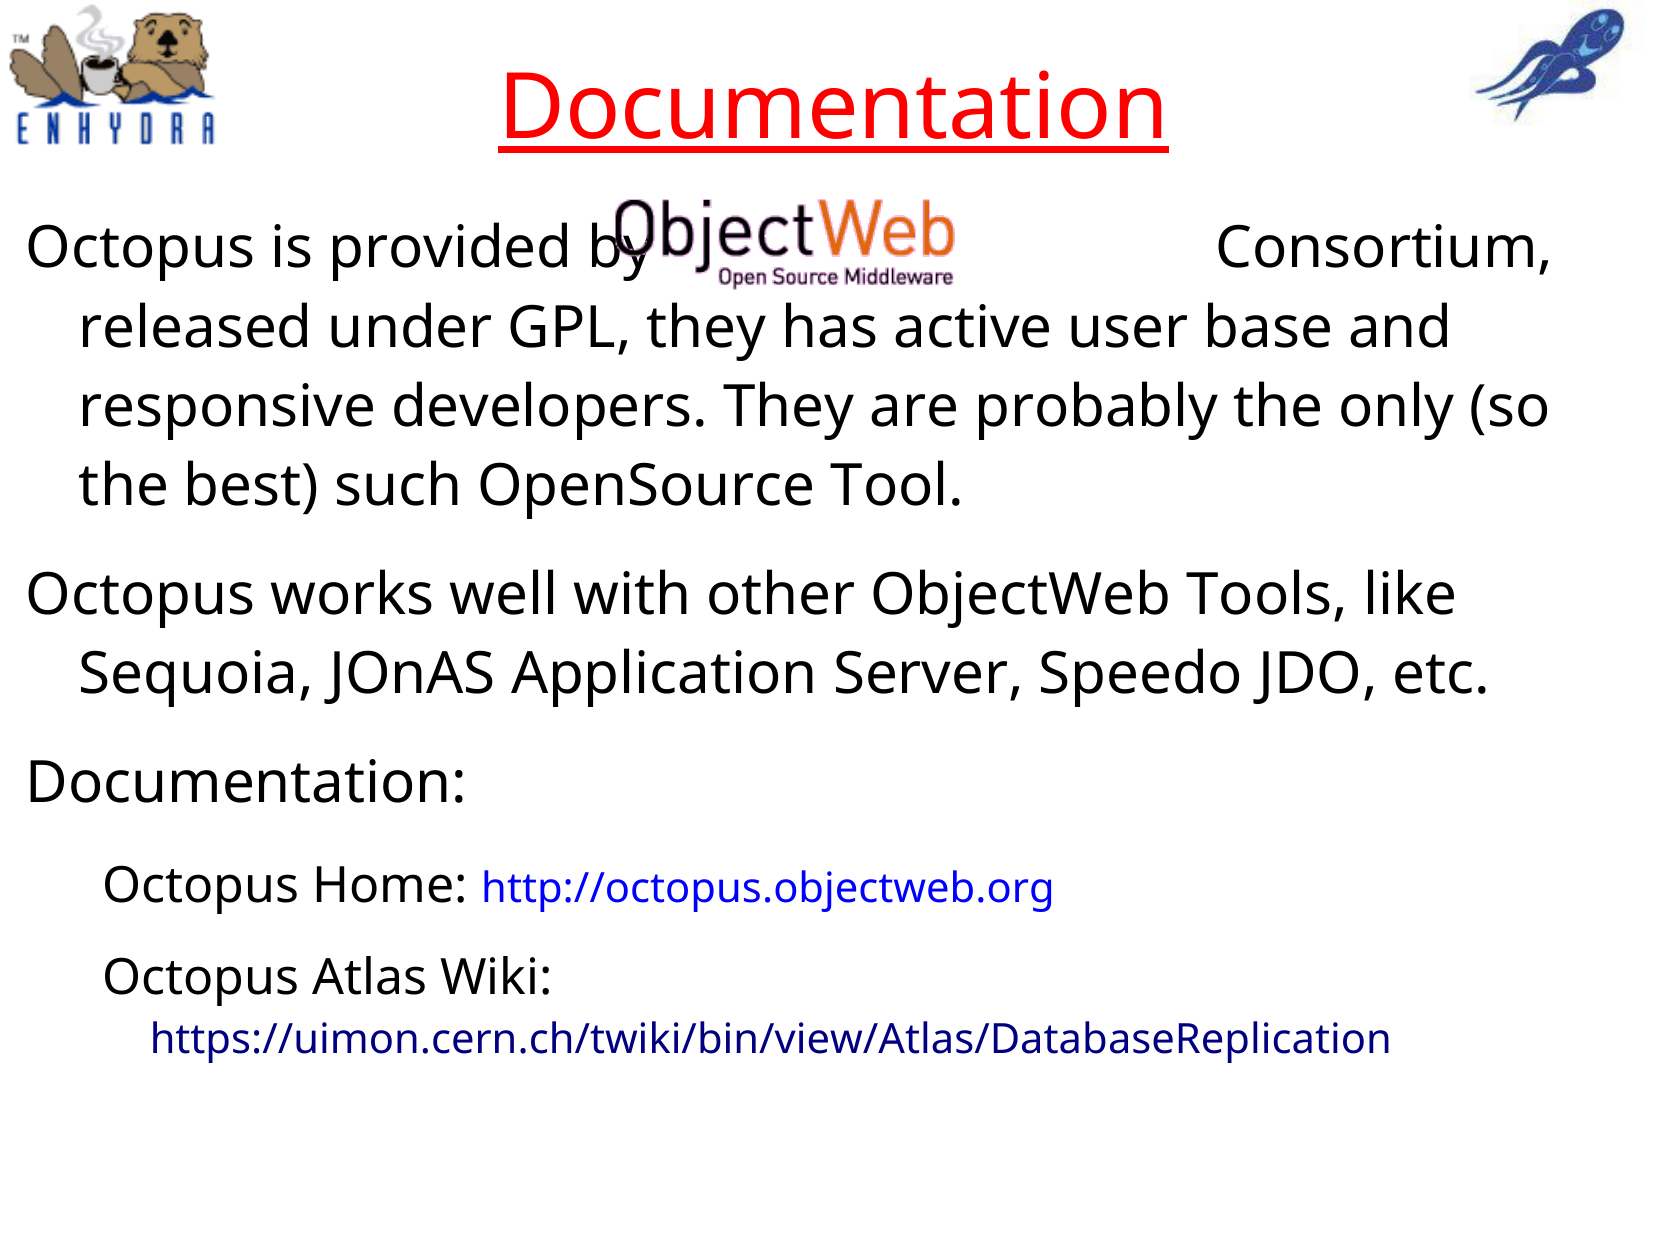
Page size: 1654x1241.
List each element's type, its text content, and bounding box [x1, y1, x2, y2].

picture [0, 0, 226, 155]
list Octopus is provided by Consortium, released under GPL, they has active user base and responsive developers. They are probably the only (so the best) such OpenSource Tool. Octopus works well with other ObjectWeb Tools, like Sequoia, JOnAS Application Server, Speedo JDO, etc. Documentation: Octopus Home: http://octopus.objectweb.org Octopus Atlas Wiki: https://uimon.cern.ch/twiki/bin/view/Atlas/DatabaseReplication [8, 205, 1654, 1093]
picture [600, 189, 983, 316]
picture [1469, 0, 1654, 130]
title Documentation [127, 0, 1540, 205]
